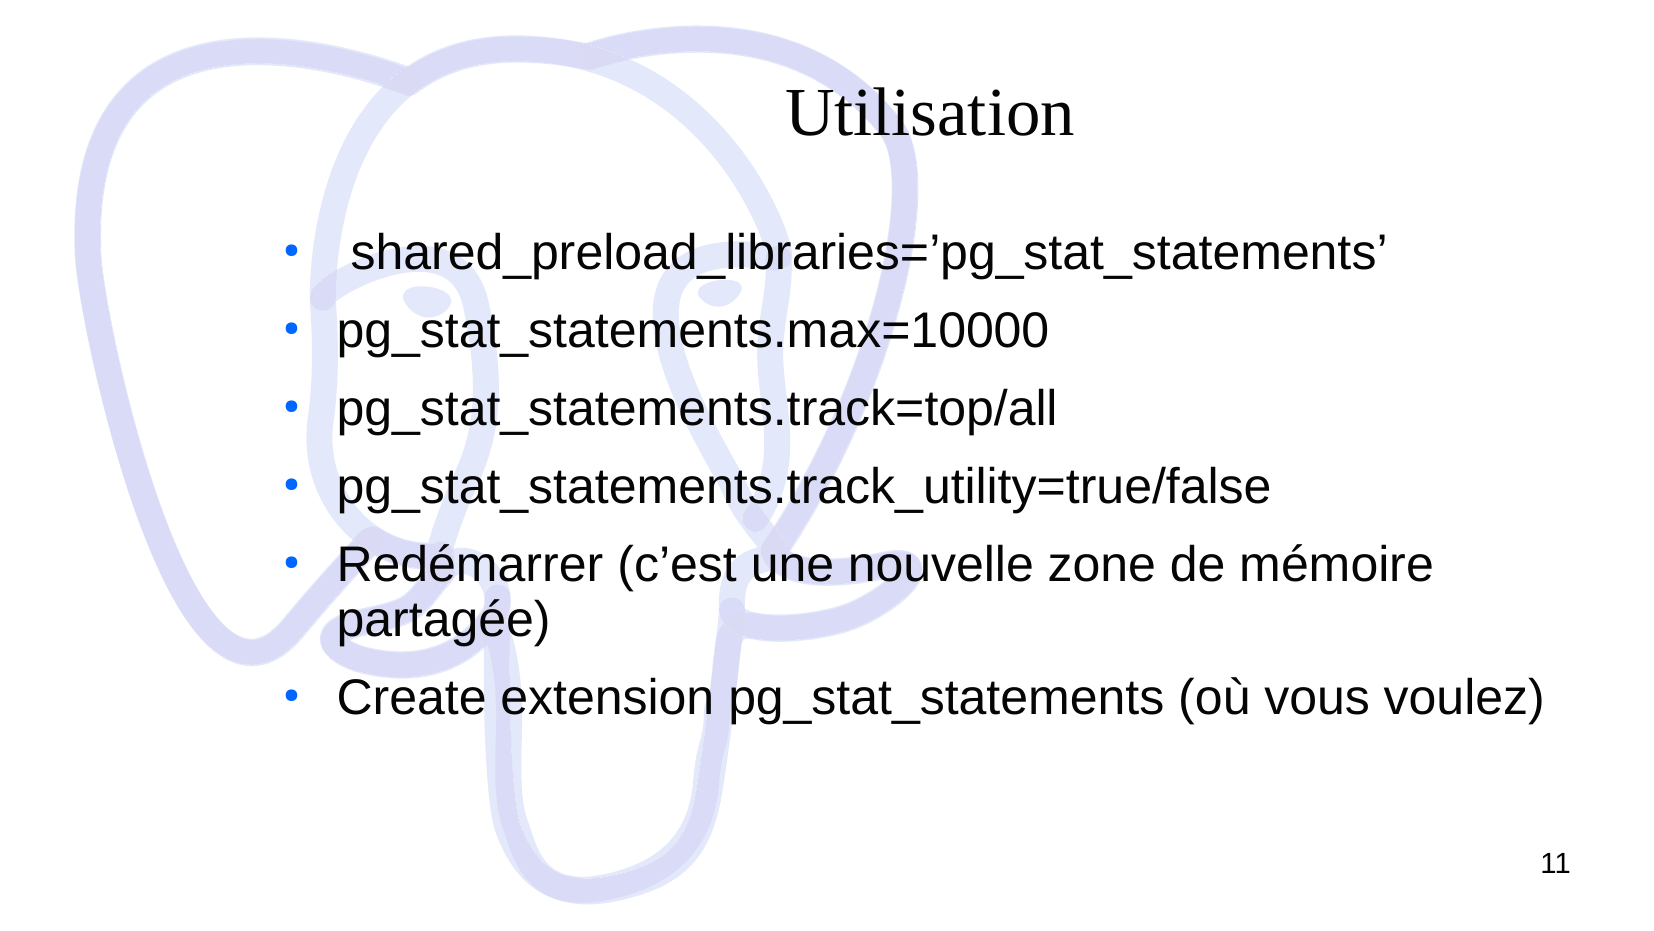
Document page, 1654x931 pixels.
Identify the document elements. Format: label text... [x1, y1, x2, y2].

title Utilisation [265, 35, 1595, 189]
list shared_preload_libraries=’pg_stat_statements’ pg_stat_statements.max=10000 pg_stat_statements.track=top/all pg_stat_statements.track_utility=true/false Redémarrer (c’est une nouvelle zone de mémoire partagée) Create extension pg_stat_statements (où vous voulez) [265, 224, 1595, 764]
